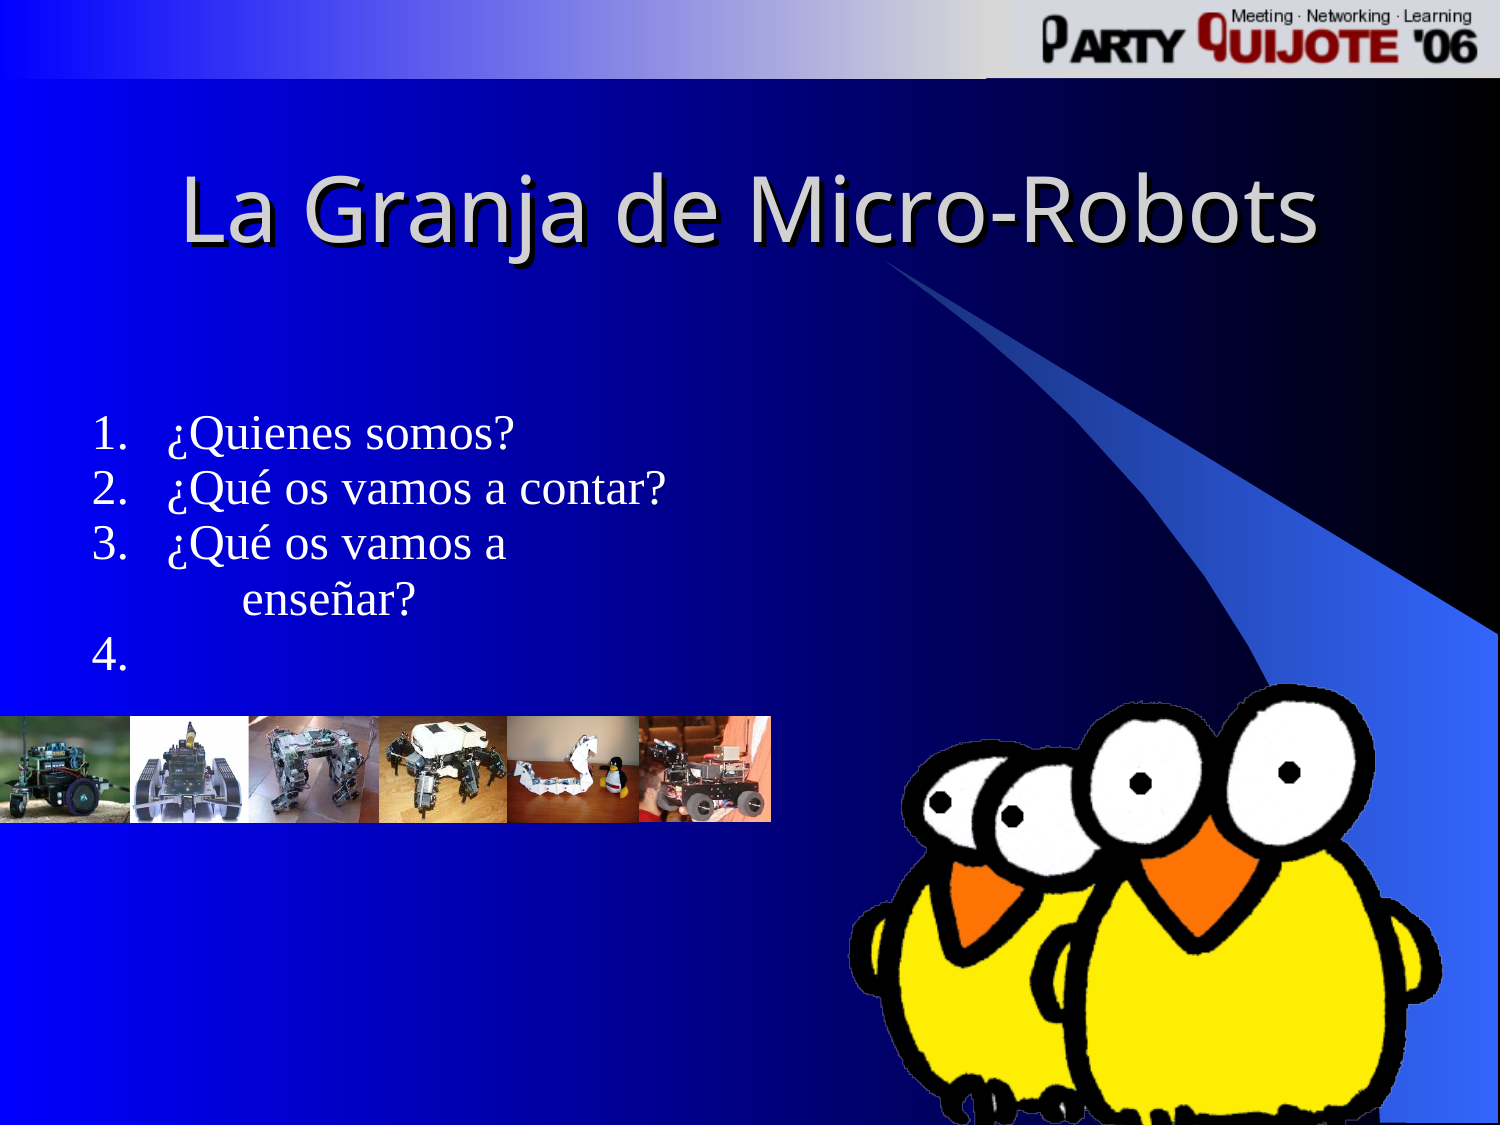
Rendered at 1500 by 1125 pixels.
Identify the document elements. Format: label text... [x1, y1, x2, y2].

picture [1012, 0, 1500, 69]
title La Granja de Micro-Robots [0, 113, 1500, 302]
picture [792, 621, 1500, 1125]
picture [0, 716, 771, 823]
text_box ¿Quienes somos? ¿Qué os vamos a contar? ¿Qué os vamos a enseñar? [76, 397, 710, 689]
text_box [0, 0, 1500, 79]
